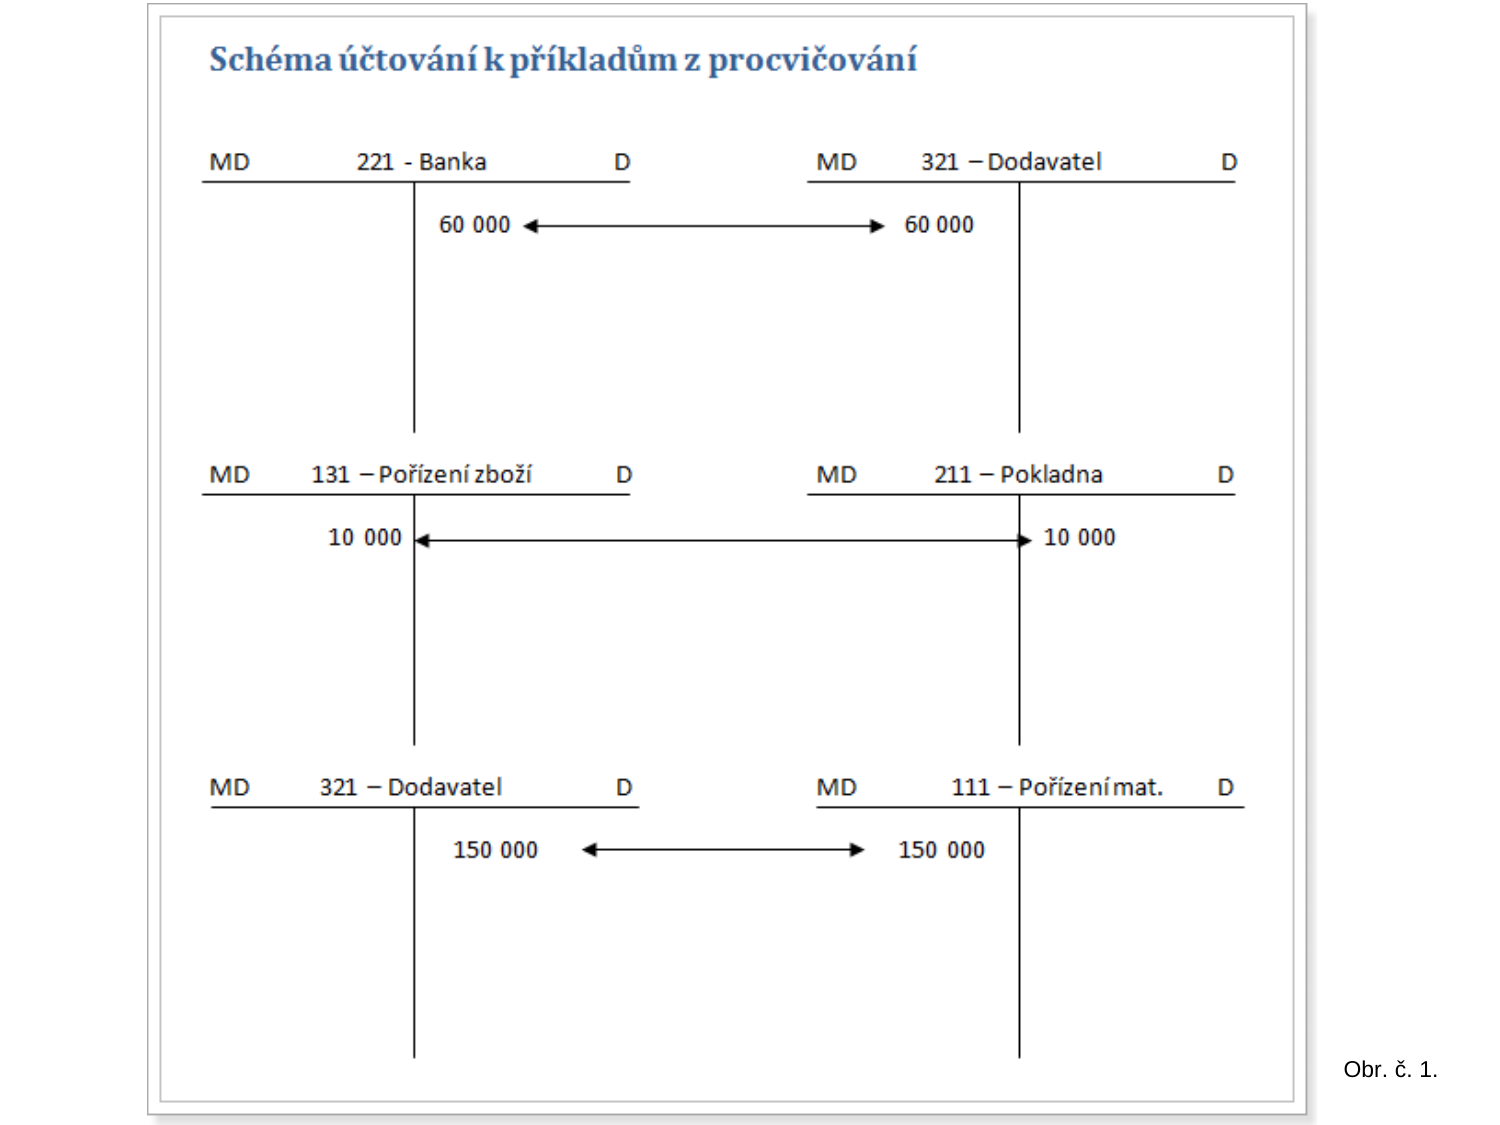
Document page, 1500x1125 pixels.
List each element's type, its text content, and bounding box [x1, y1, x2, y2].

text_box Obr. č. 1. [1328, 1046, 1500, 1090]
picture [147, 3, 1317, 1125]
